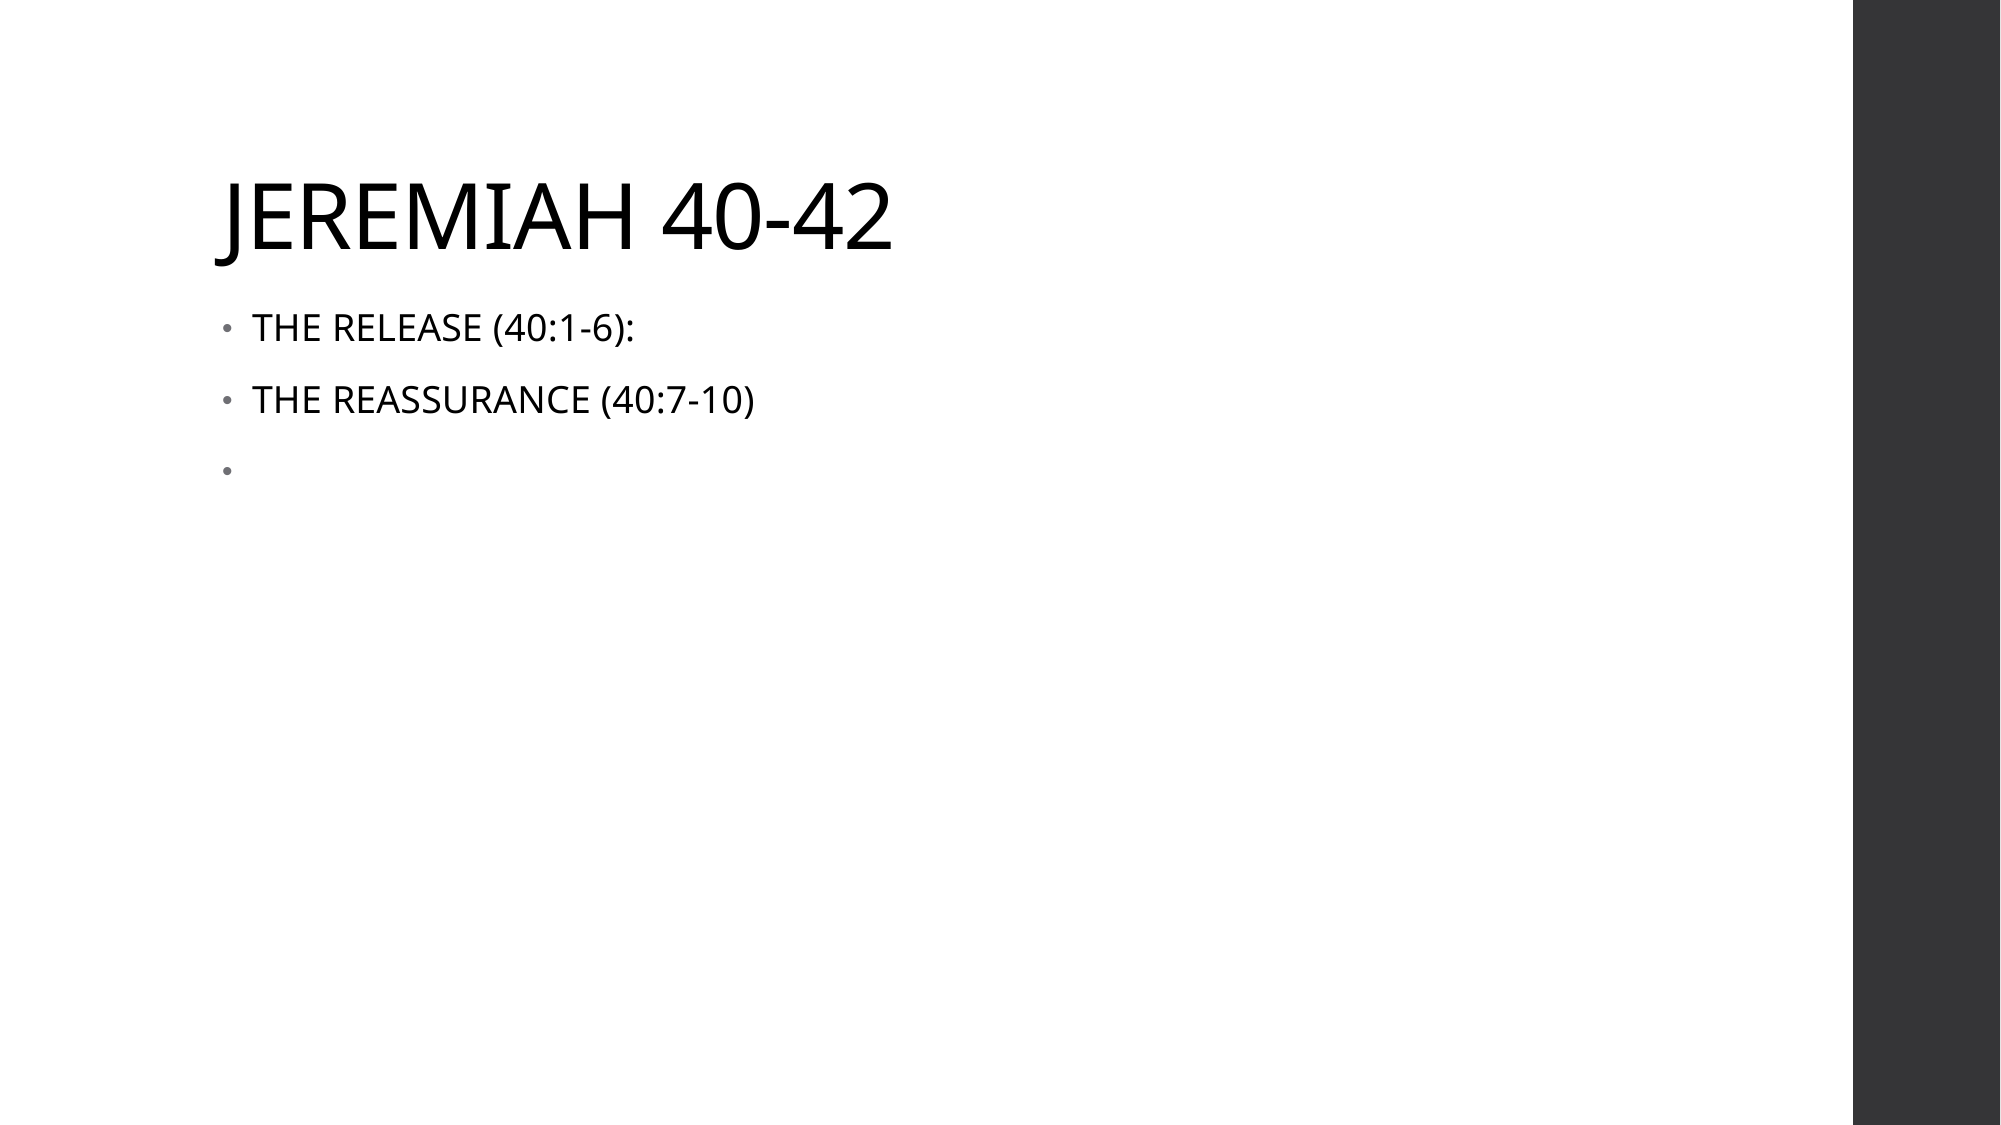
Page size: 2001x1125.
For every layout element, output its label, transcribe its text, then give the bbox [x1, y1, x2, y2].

list THE RELEASE (40:1-6): THE REASSURANCE (40:7-10) [206, 299, 1617, 1014]
title JEREMIAH 40-42 [206, 60, 1797, 278]
